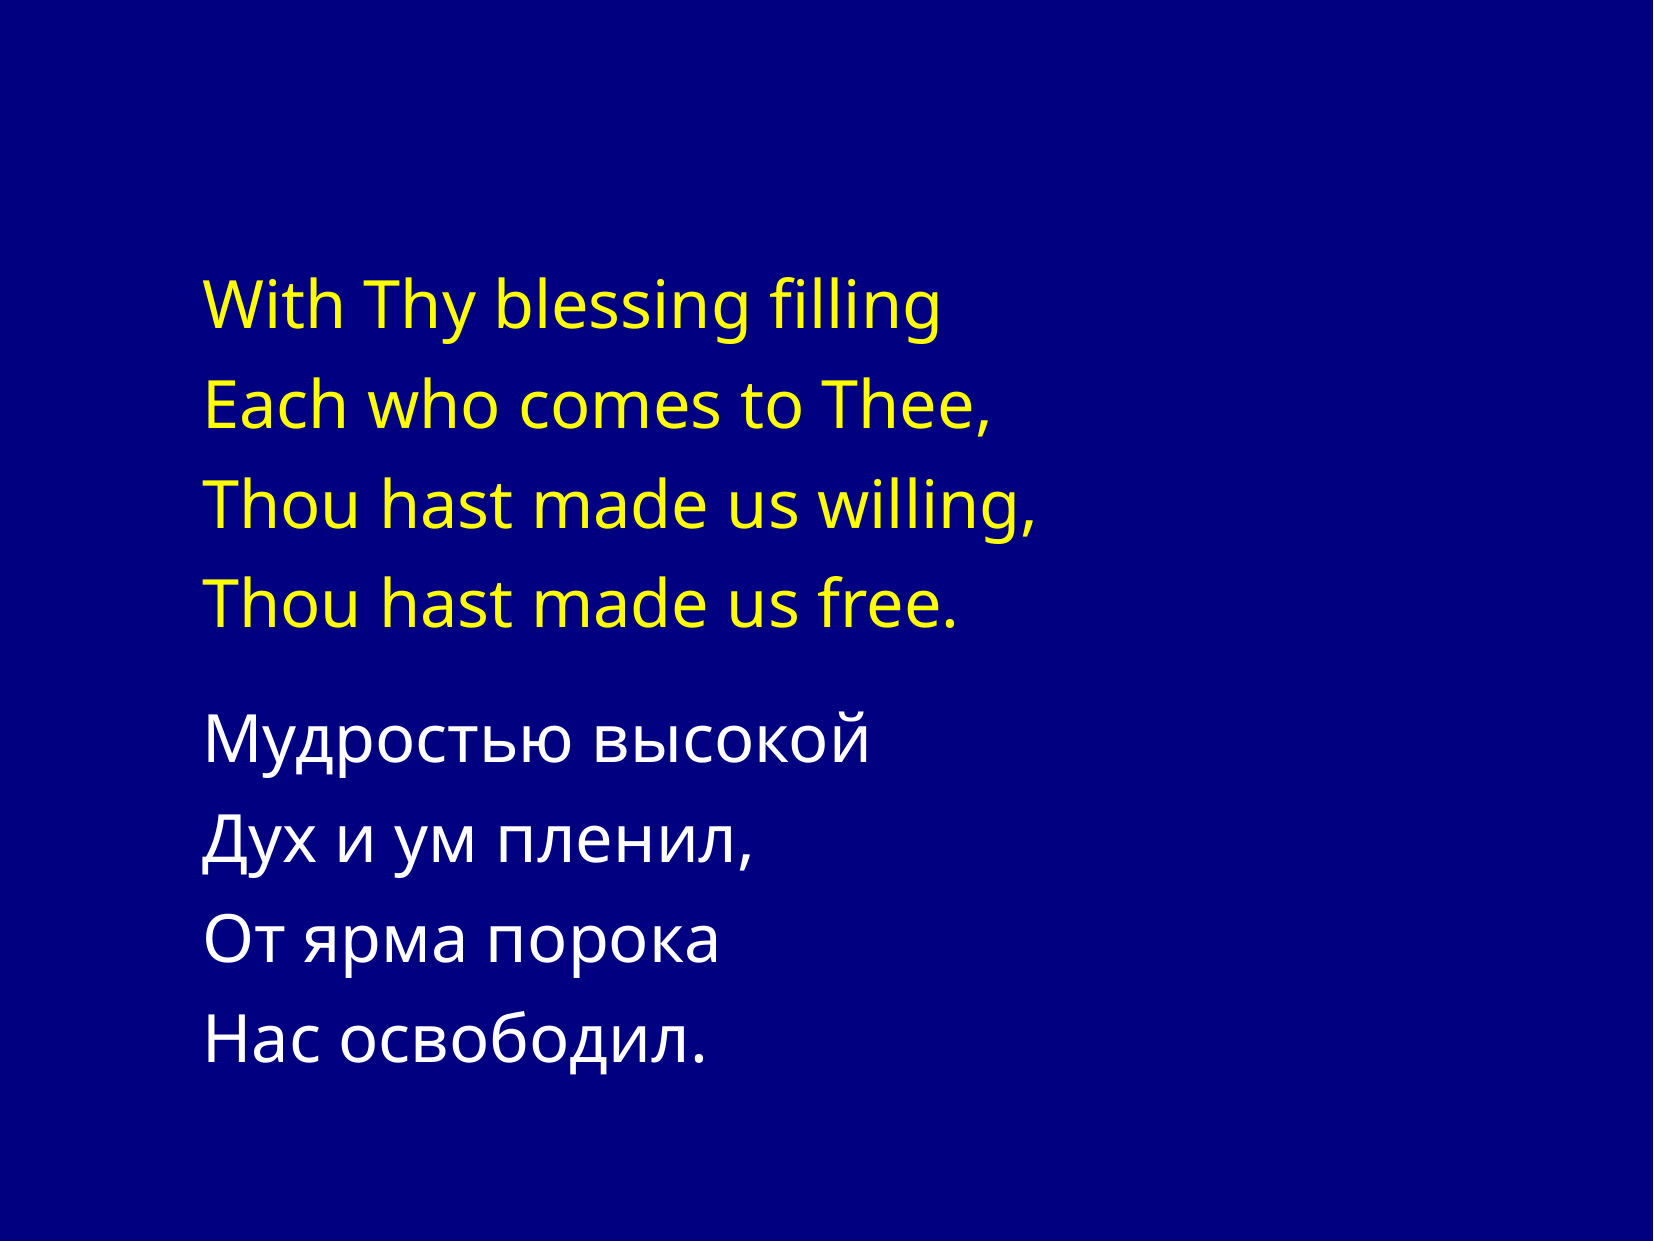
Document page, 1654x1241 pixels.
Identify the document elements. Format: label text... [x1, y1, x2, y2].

text_box With Thy blessing filling Each who comes to Thee, Thou hast made us willing, Thou hast made us free. [75, 150, 1576, 638]
text_box Мудростью высокой Дух и ум пленил, От ярма порока Нас освободил. [75, 675, 1576, 1163]
